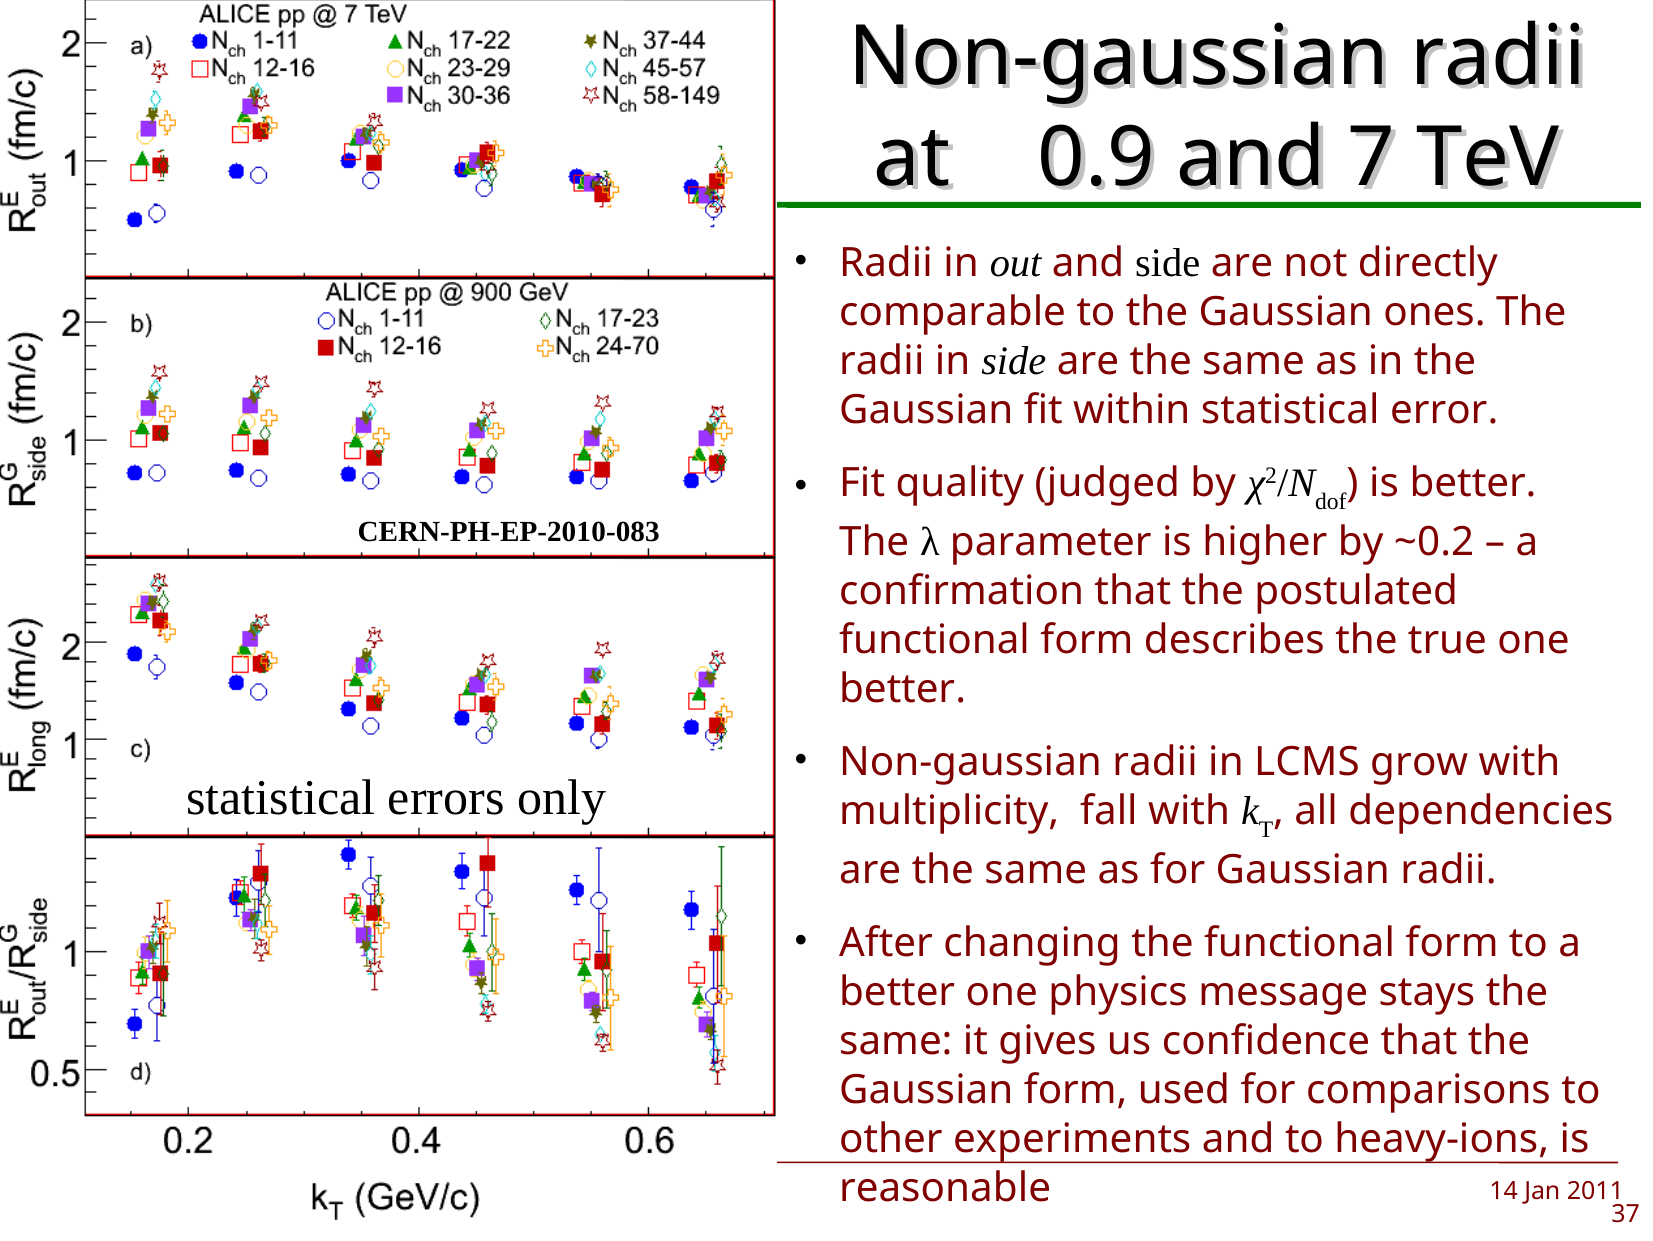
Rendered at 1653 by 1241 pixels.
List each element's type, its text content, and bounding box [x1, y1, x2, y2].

text_box CERN-PH-EP-2010-083 [342, 507, 777, 556]
title Non-gaussian radii at 0.9 and 7 TeV [813, 0, 1621, 202]
text_box statistical errors only [171, 762, 623, 833]
list Radii in out and side are not directly comparable to the Gaussian ones. The radii in side are the same as in the Gaussian fit within statistical error. Fit quality (judged by χ2/Ndof) is better. The λ parameter is higher by ~0.2 – a confirmation that the postulated functional form describes the true one better. Non-gaussian radii in LCMS grow with multiplicity, fall with kT, all dependencies are the same as for Gaussian radii. After changing the functional form to a better one physics message stays the same: it gives us confidence that the Gaussian form, used for comparisons to other experiments and to heavy-ions, is reasonable [793, 235, 1618, 1241]
picture [0, 0, 777, 1241]
